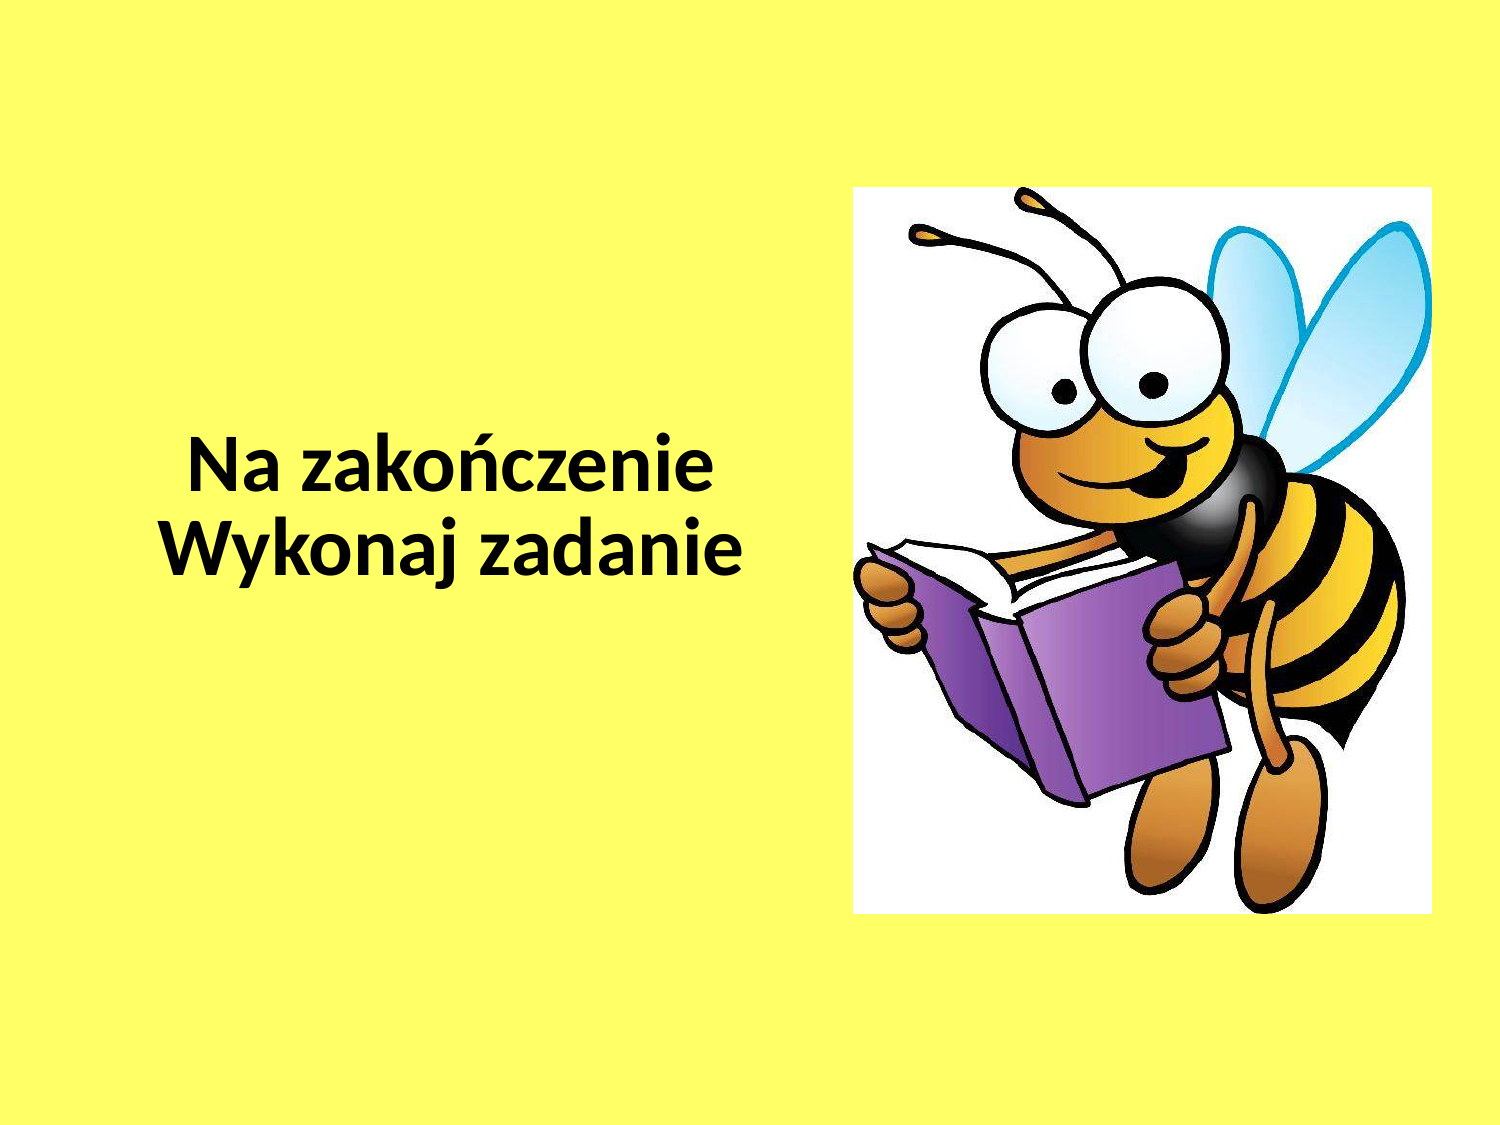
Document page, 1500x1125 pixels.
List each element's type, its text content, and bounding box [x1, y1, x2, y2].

picture [853, 187, 1432, 914]
text_box Na zakończenie Wykonaj zadanie [142, 421, 761, 604]
